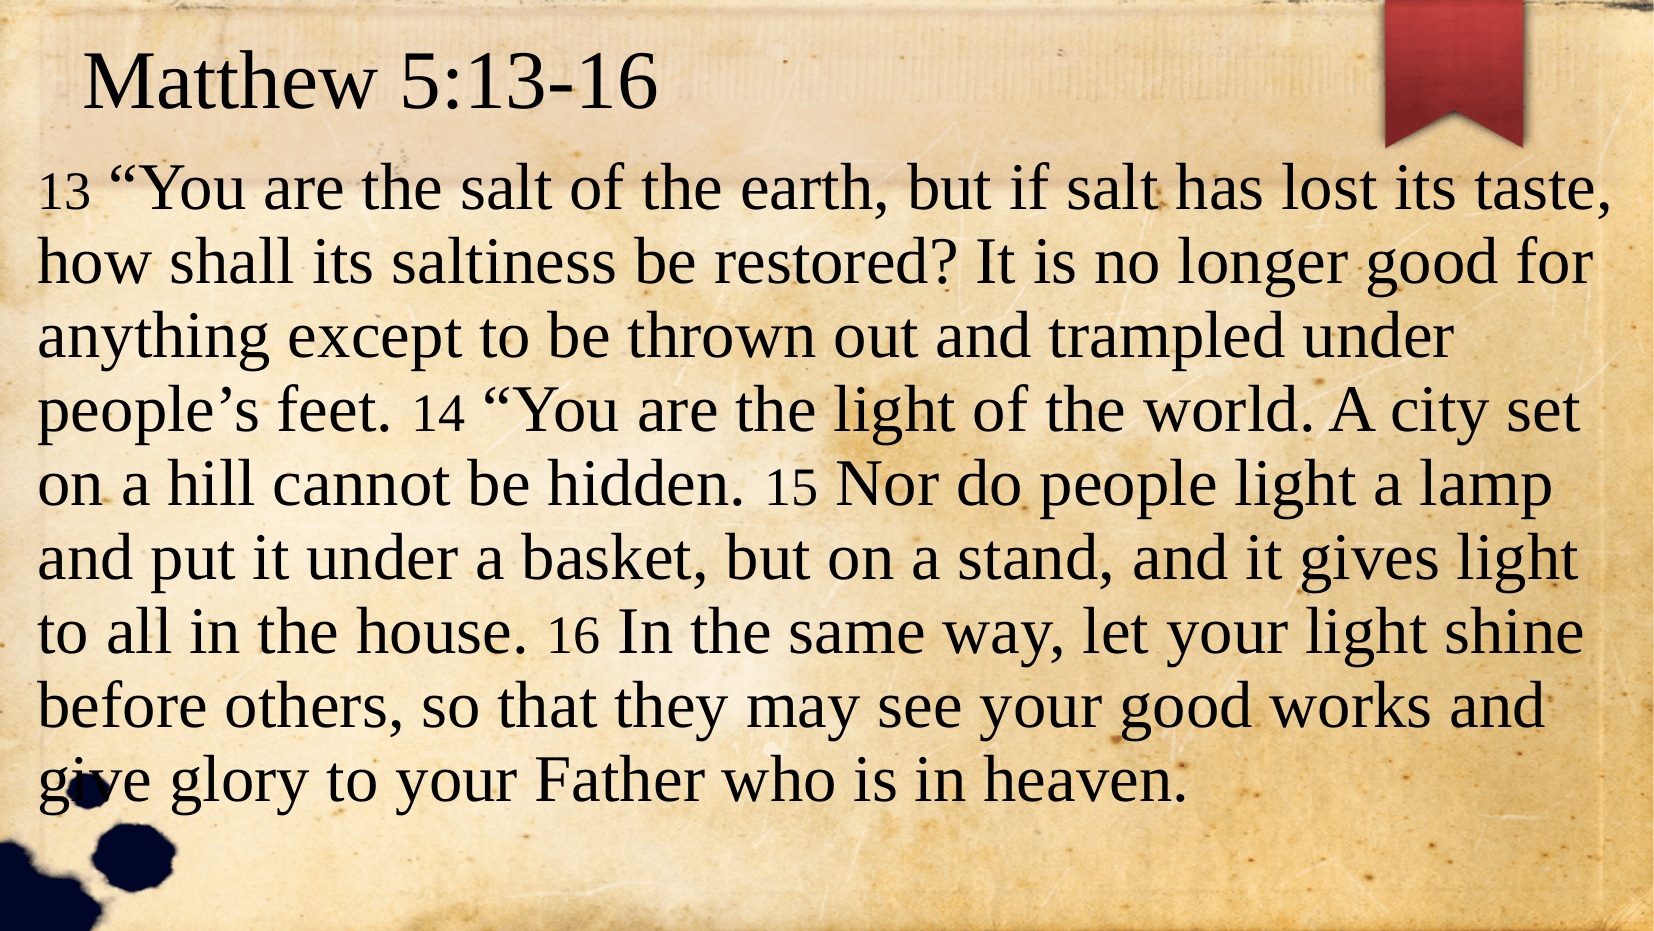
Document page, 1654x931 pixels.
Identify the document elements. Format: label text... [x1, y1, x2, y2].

list 13 “You are the salt of the earth, but if salt has lost its taste, how shall its saltiness be restored? It is no longer good for anything except to be thrown out and trampled under people’s feet. 14 “You are the light of the world. A city set on a hill cannot be hidden. 15 Nor do people light a lamp and put it under a basket, but on a stand, and it gives light to all in the house. 16 In the same way, let your light shine before others, so that they may see your good works and give glory to your Father who is in heaven. [37, 150, 1651, 863]
picture [0, 0, 1654, 931]
title Matthew 5:13-16 [82, 9, 1347, 150]
